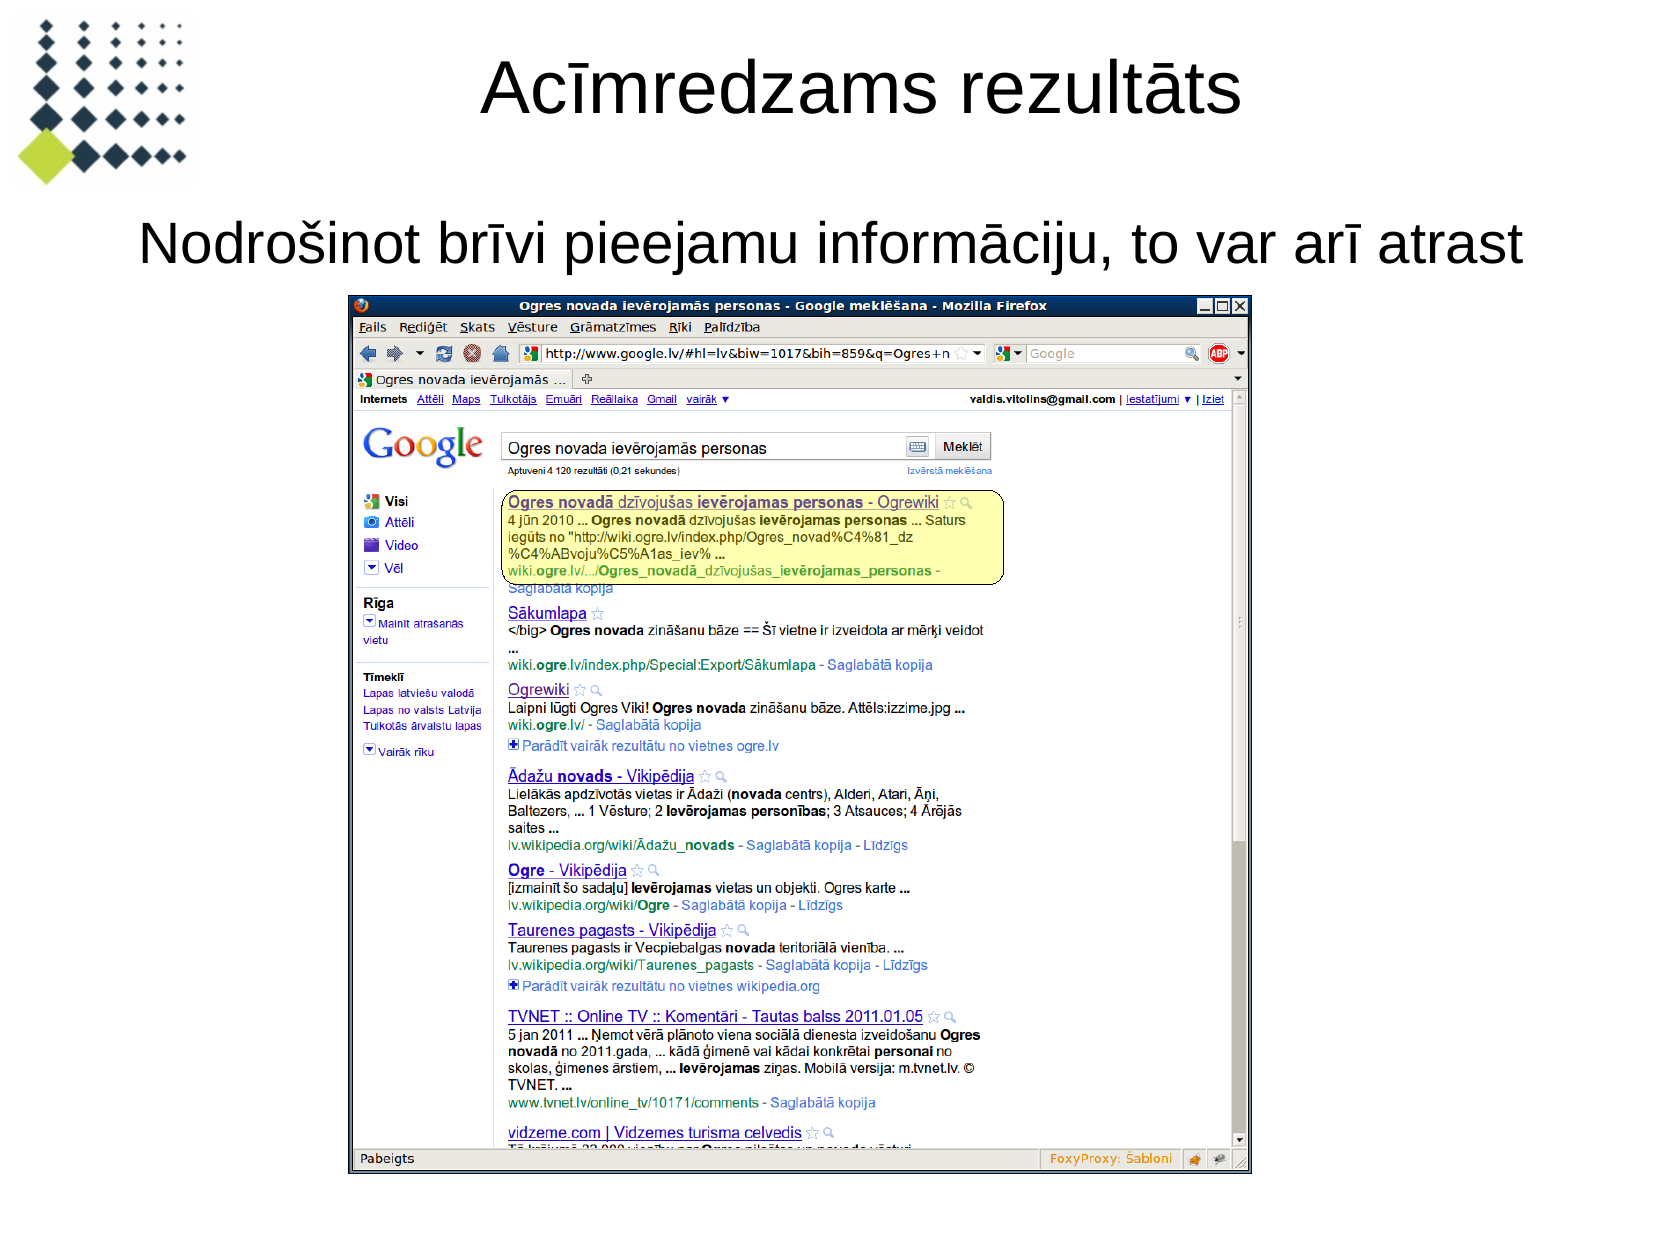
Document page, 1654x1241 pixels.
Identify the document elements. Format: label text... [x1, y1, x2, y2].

picture [12, 12, 196, 189]
list Nodrošinot brīvi pieejamu informāciju, to var arī atrast [82, 212, 1569, 1084]
title Acīmredzams rezultāts [153, 48, 1571, 133]
picture [348, 295, 1252, 1174]
text_box [501, 490, 1004, 585]
